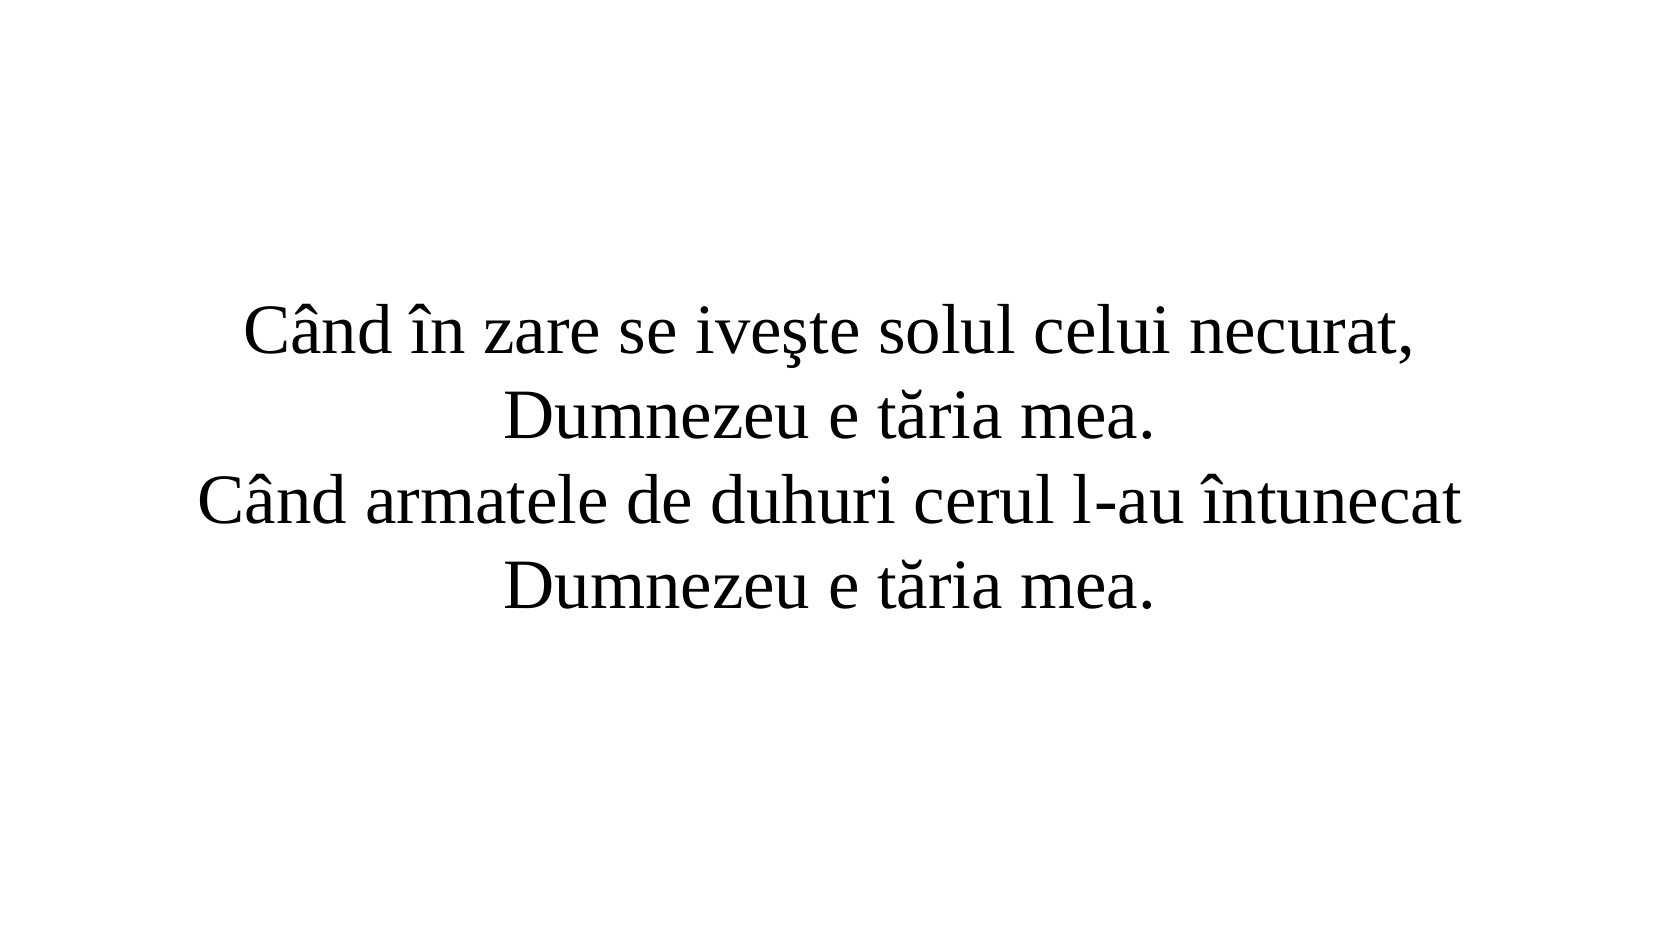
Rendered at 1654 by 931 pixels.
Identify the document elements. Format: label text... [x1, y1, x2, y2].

subtitle Când în zare se iveşte solul celui necurat, Dumnezeu e tăria mea. Când armatele de duhuri cerul l-au întunecat Dumnezeu e tăria mea. [0, 275, 1654, 648]
